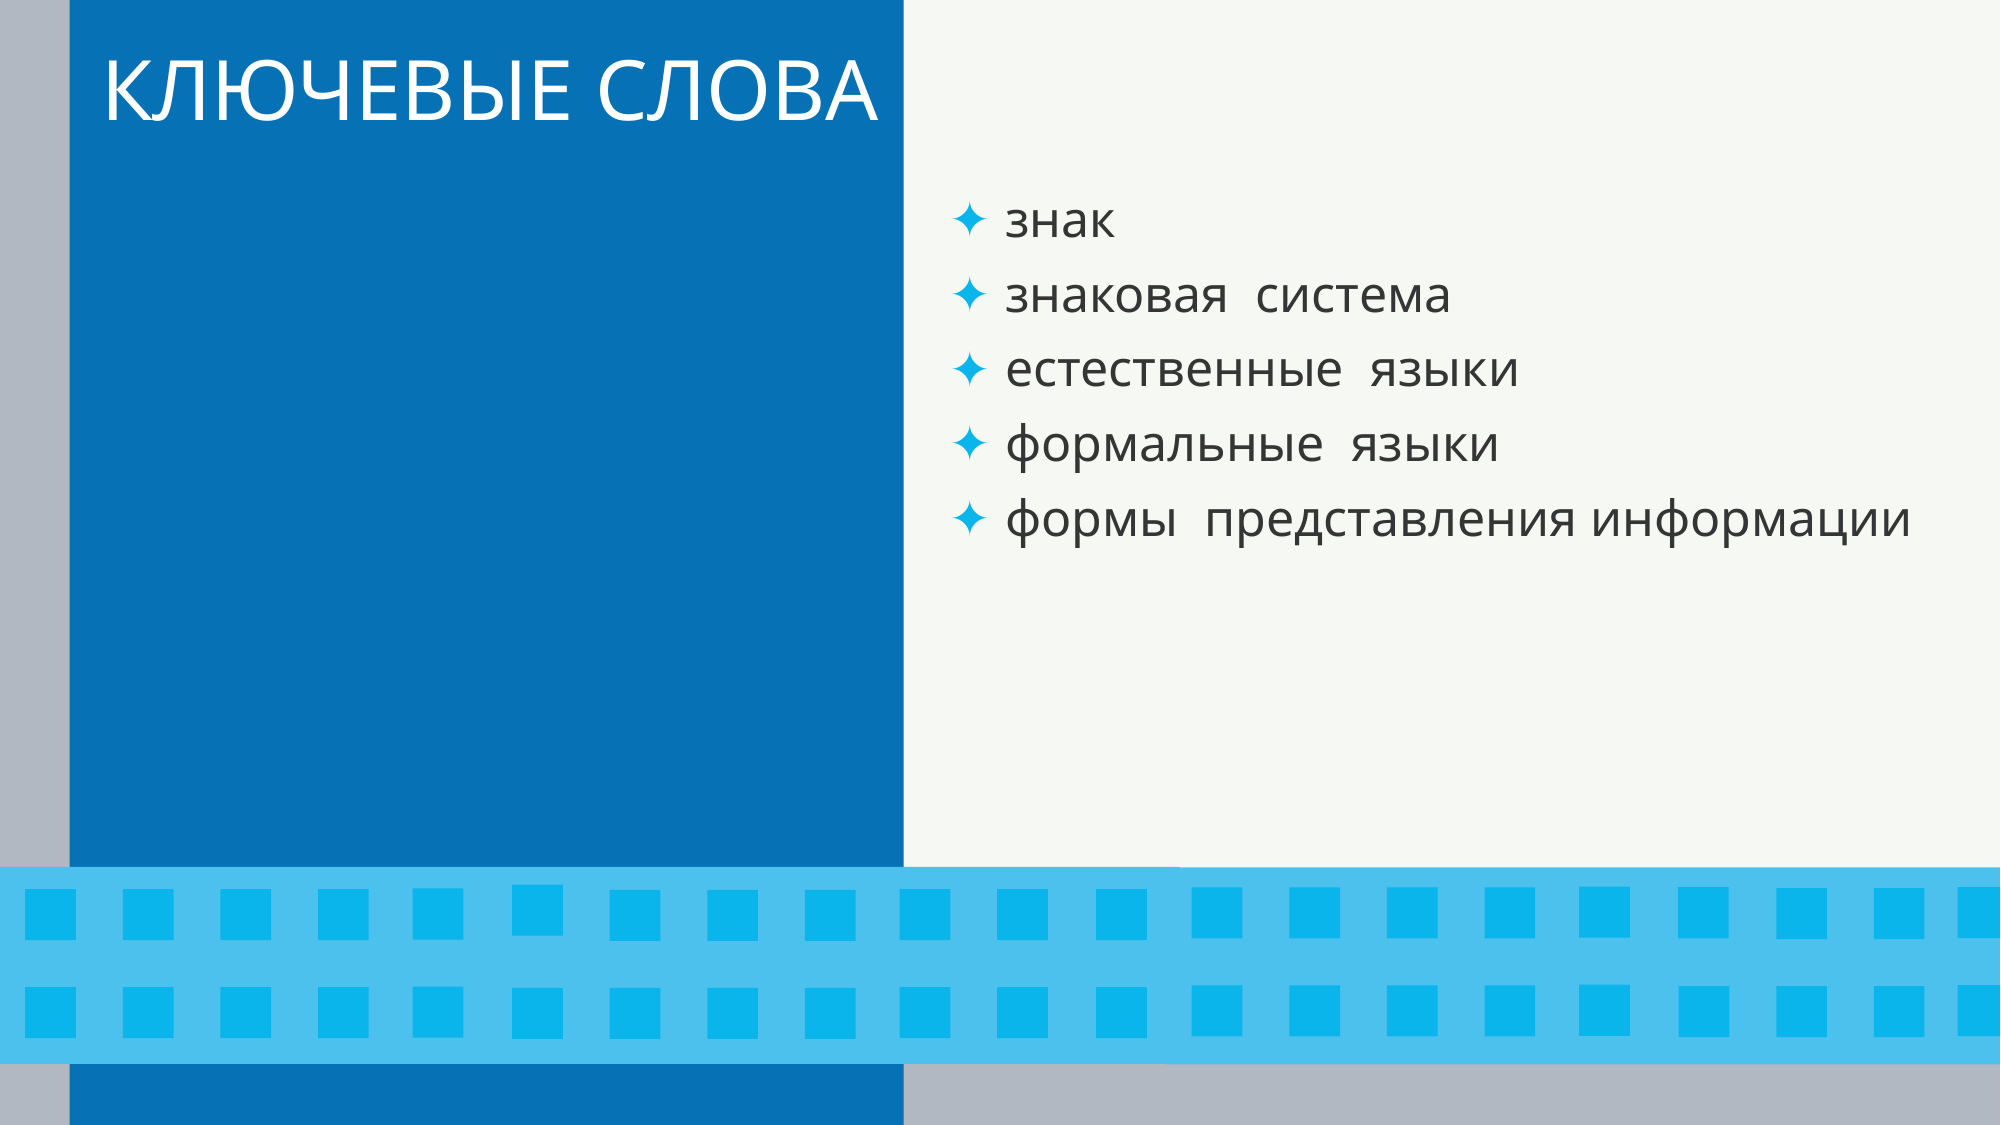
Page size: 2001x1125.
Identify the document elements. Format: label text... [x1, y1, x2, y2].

title КЛЮЧЕВЫЕ СЛОВА [86, 0, 904, 147]
subtitle знак знаковая система естественные языки формальные языки формы представления информации [933, 186, 1931, 806]
